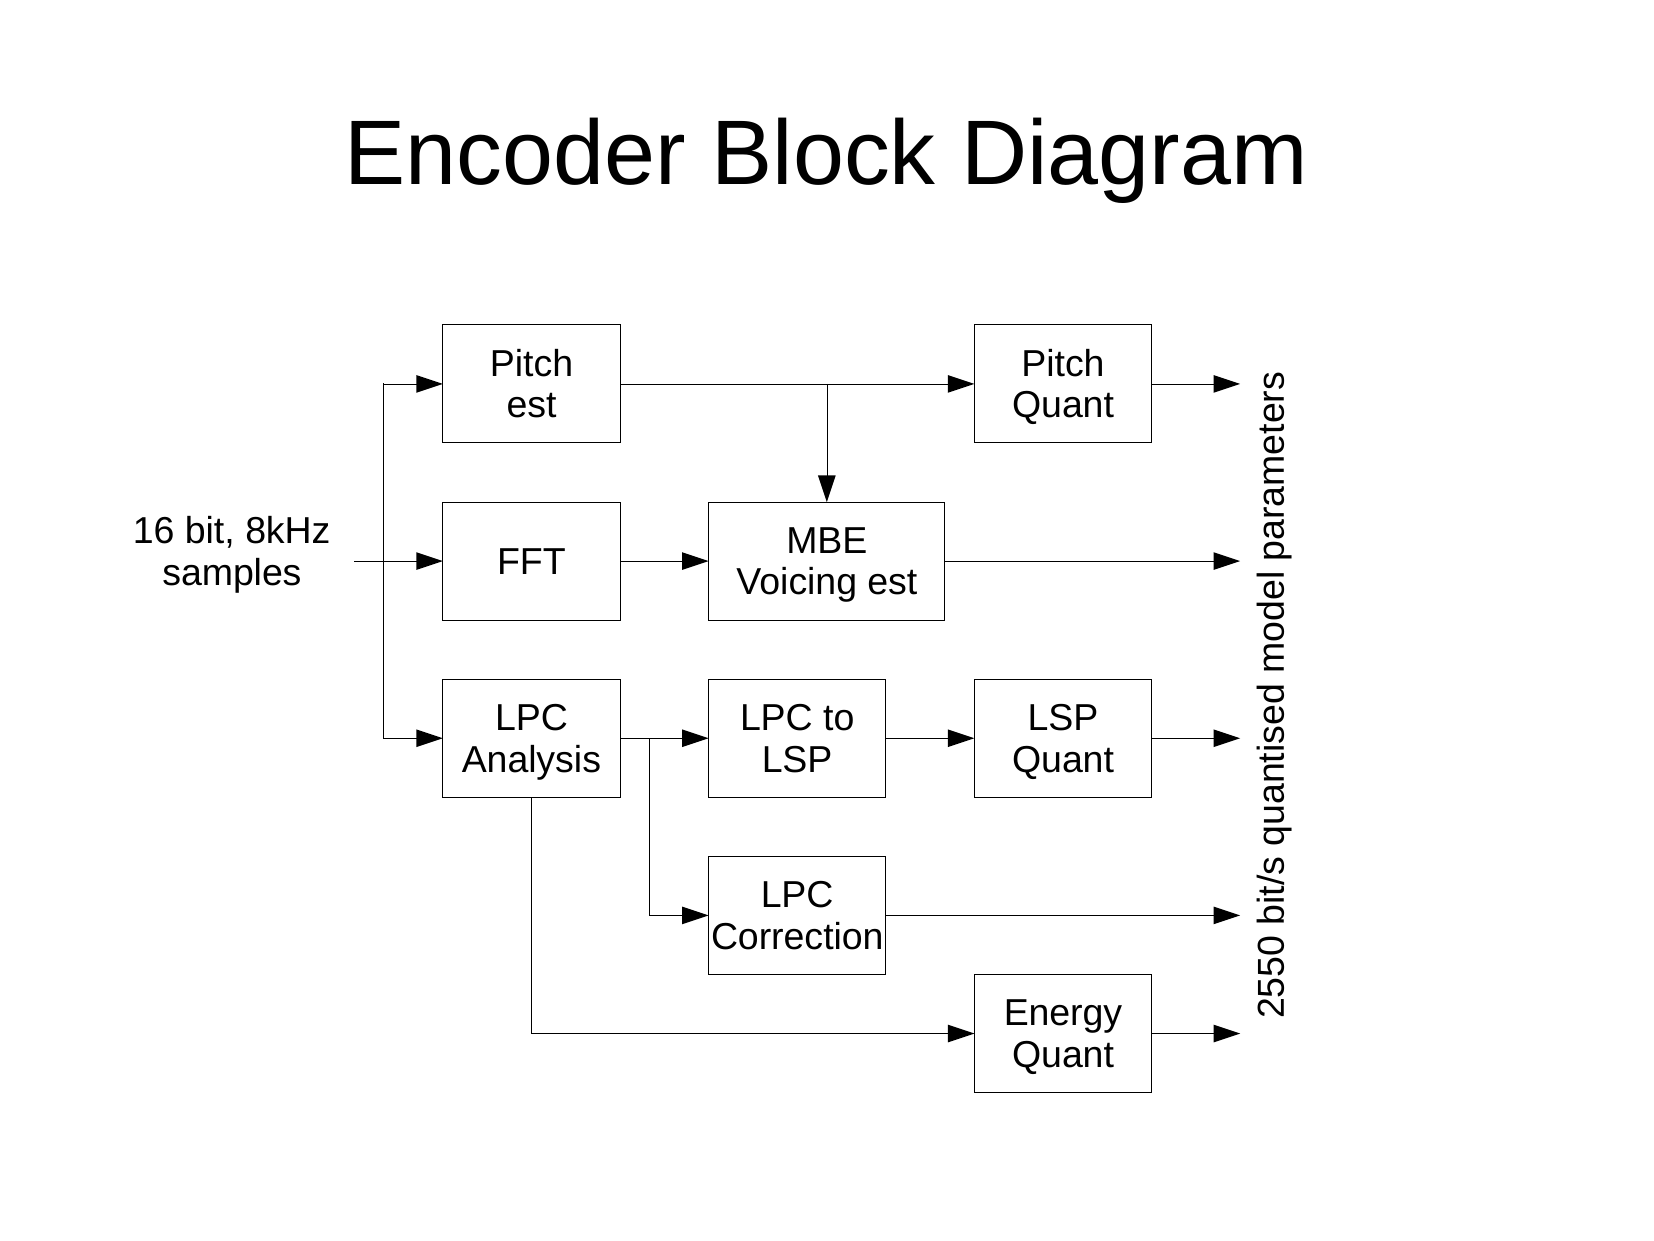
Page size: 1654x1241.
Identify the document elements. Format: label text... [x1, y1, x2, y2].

text_box FFT [442, 502, 621, 621]
text_box LPC Analysis [442, 679, 621, 798]
text_box Energy Quant [974, 974, 1152, 1093]
text_box LSP Quant [974, 679, 1152, 798]
text_box LPC to LSP [708, 679, 886, 798]
text_box Pitch est [442, 324, 621, 443]
text_box 16 bit, 8kHz samples [118, 502, 346, 601]
text_box LPC Correction [708, 856, 886, 975]
text_box 2550 bit/s quantised model parameters [1242, 357, 1300, 1034]
text_box Pitch Quant [974, 324, 1152, 443]
title Encoder Block Diagram [82, 49, 1571, 257]
text_box MBE Voicing est [708, 502, 945, 621]
